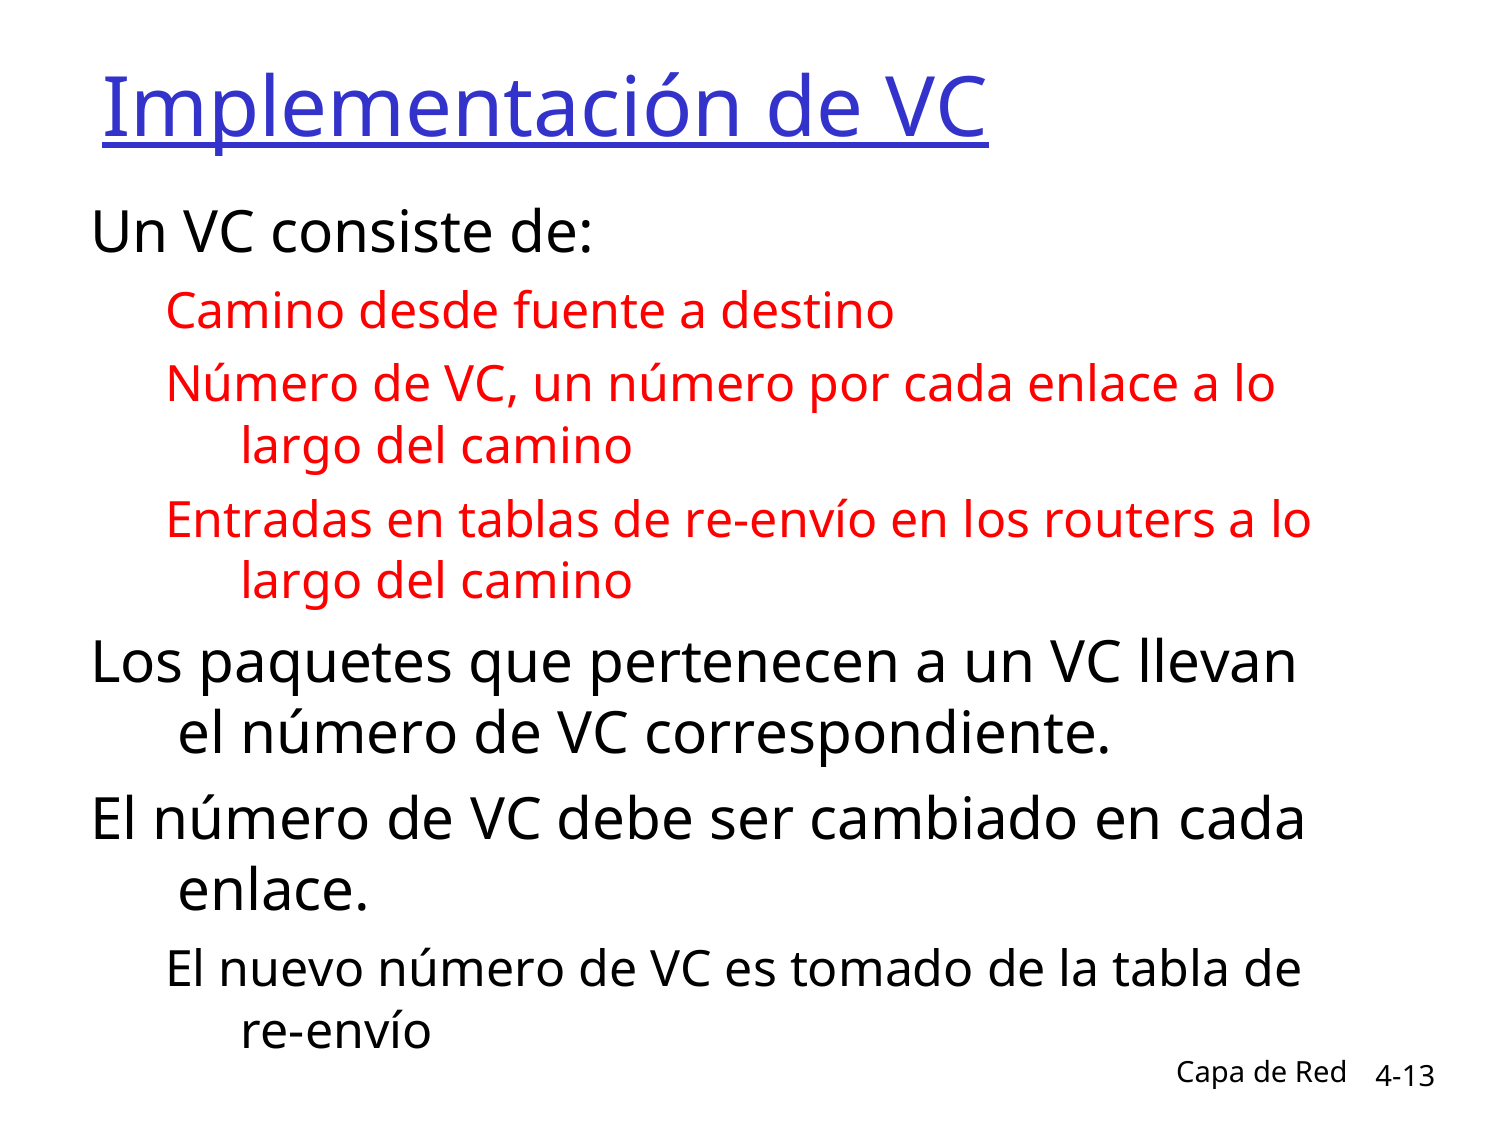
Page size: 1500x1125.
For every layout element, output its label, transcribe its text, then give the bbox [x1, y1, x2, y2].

title Implementación de VC [87, 15, 1363, 196]
list Un VC consiste de: Camino desde fuente a destino Número de VC, un número por cada enlace a lo largo del camino Entradas en tablas de re-envío en los routers a lo largo del camino Los paquetes que pertenecen a un VC llevan el número de VC correspondiente. El número de VC debe ser cambiado en cada enlace. El nuevo número de VC es tomado de la tabla de re-envío [75, 187, 1351, 1094]
